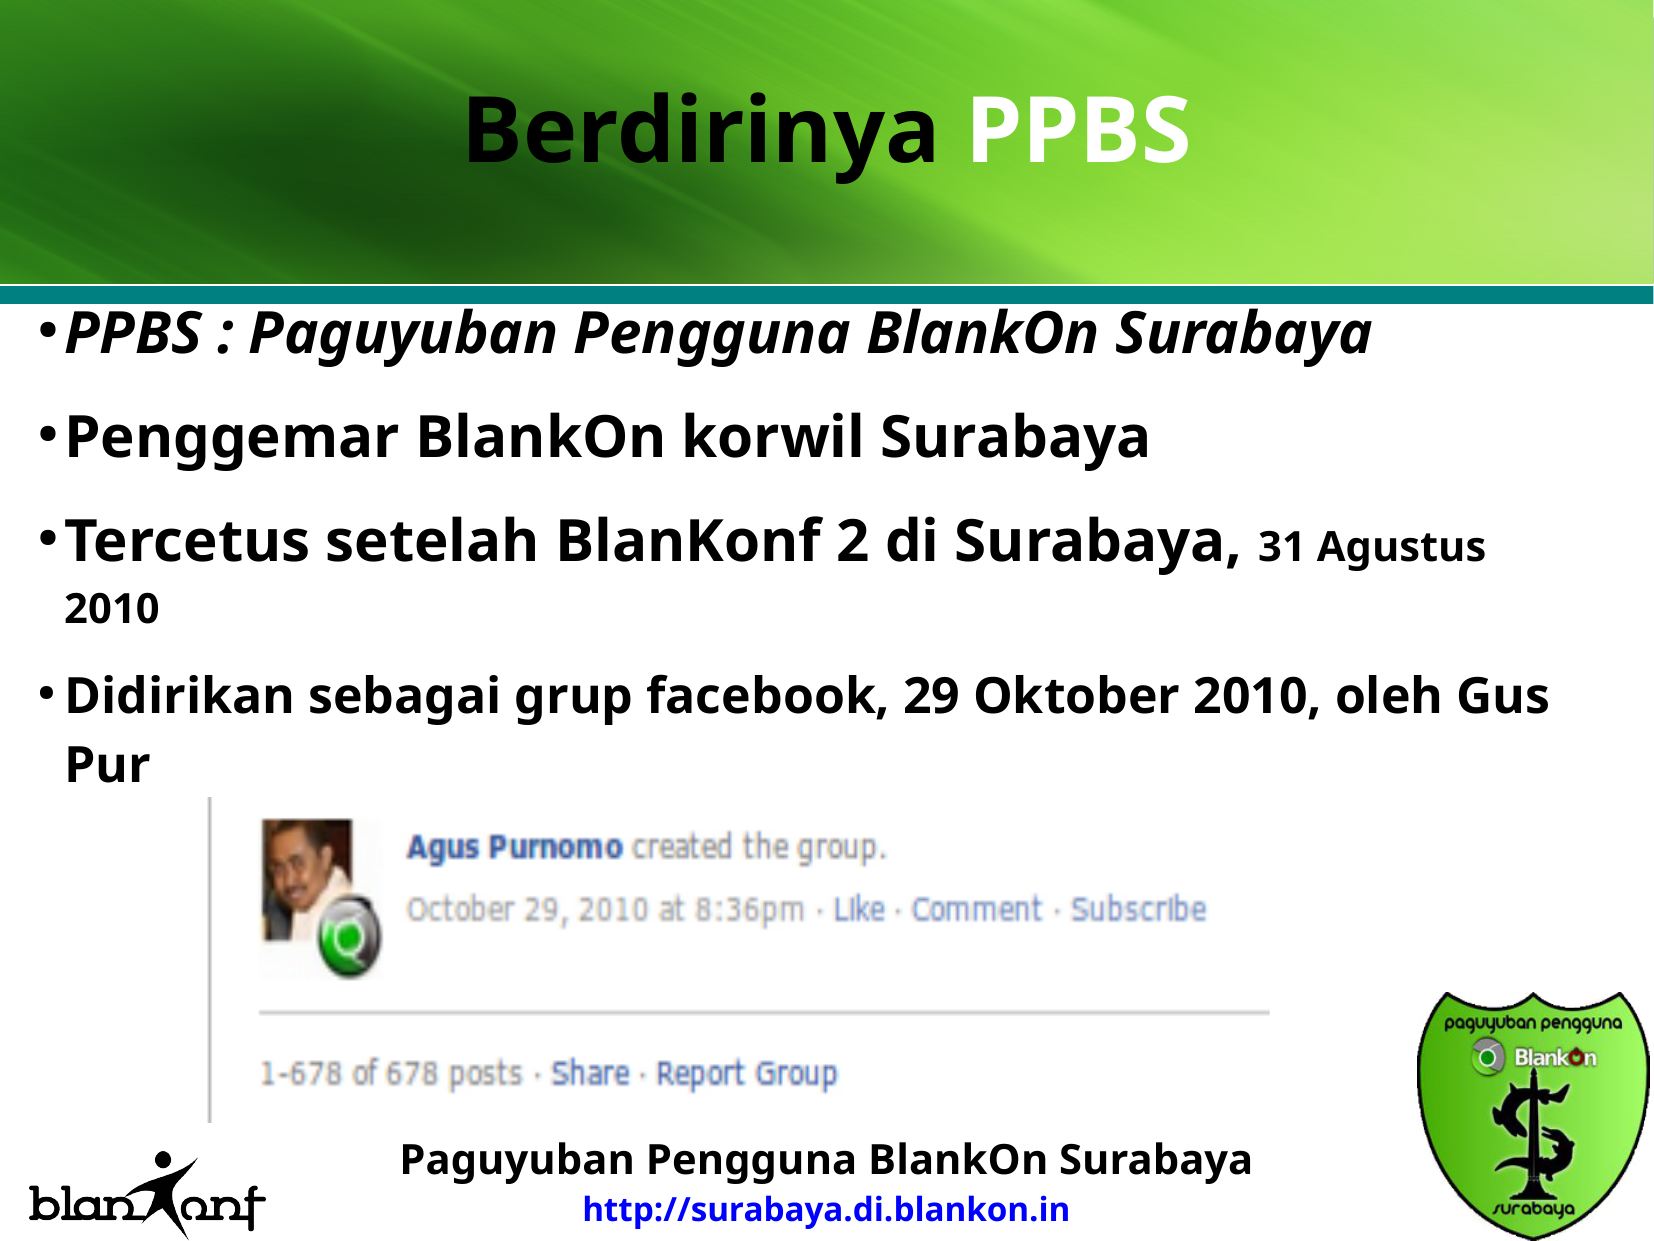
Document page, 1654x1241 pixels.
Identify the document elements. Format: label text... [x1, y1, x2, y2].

picture [1417, 992, 1650, 1241]
text_box PPBS : Paguyuban Pengguna BlankOn Surabaya Penggemar BlankOn korwil Surabaya Tercetus setelah BlanKonf 2 di Surabaya, 31 Agustus 2010 Didirikan sebagai grup facebook, 29 Oktober 2010, oleh Gus Pur [16, 284, 1582, 1052]
picture [29, 1151, 266, 1241]
picture [0, 0, 1654, 284]
picture [206, 797, 1270, 1123]
text_box Paguyuban Pengguna BlankOn Surabaya http://surabaya.di.blankon.in [295, 1122, 1359, 1241]
